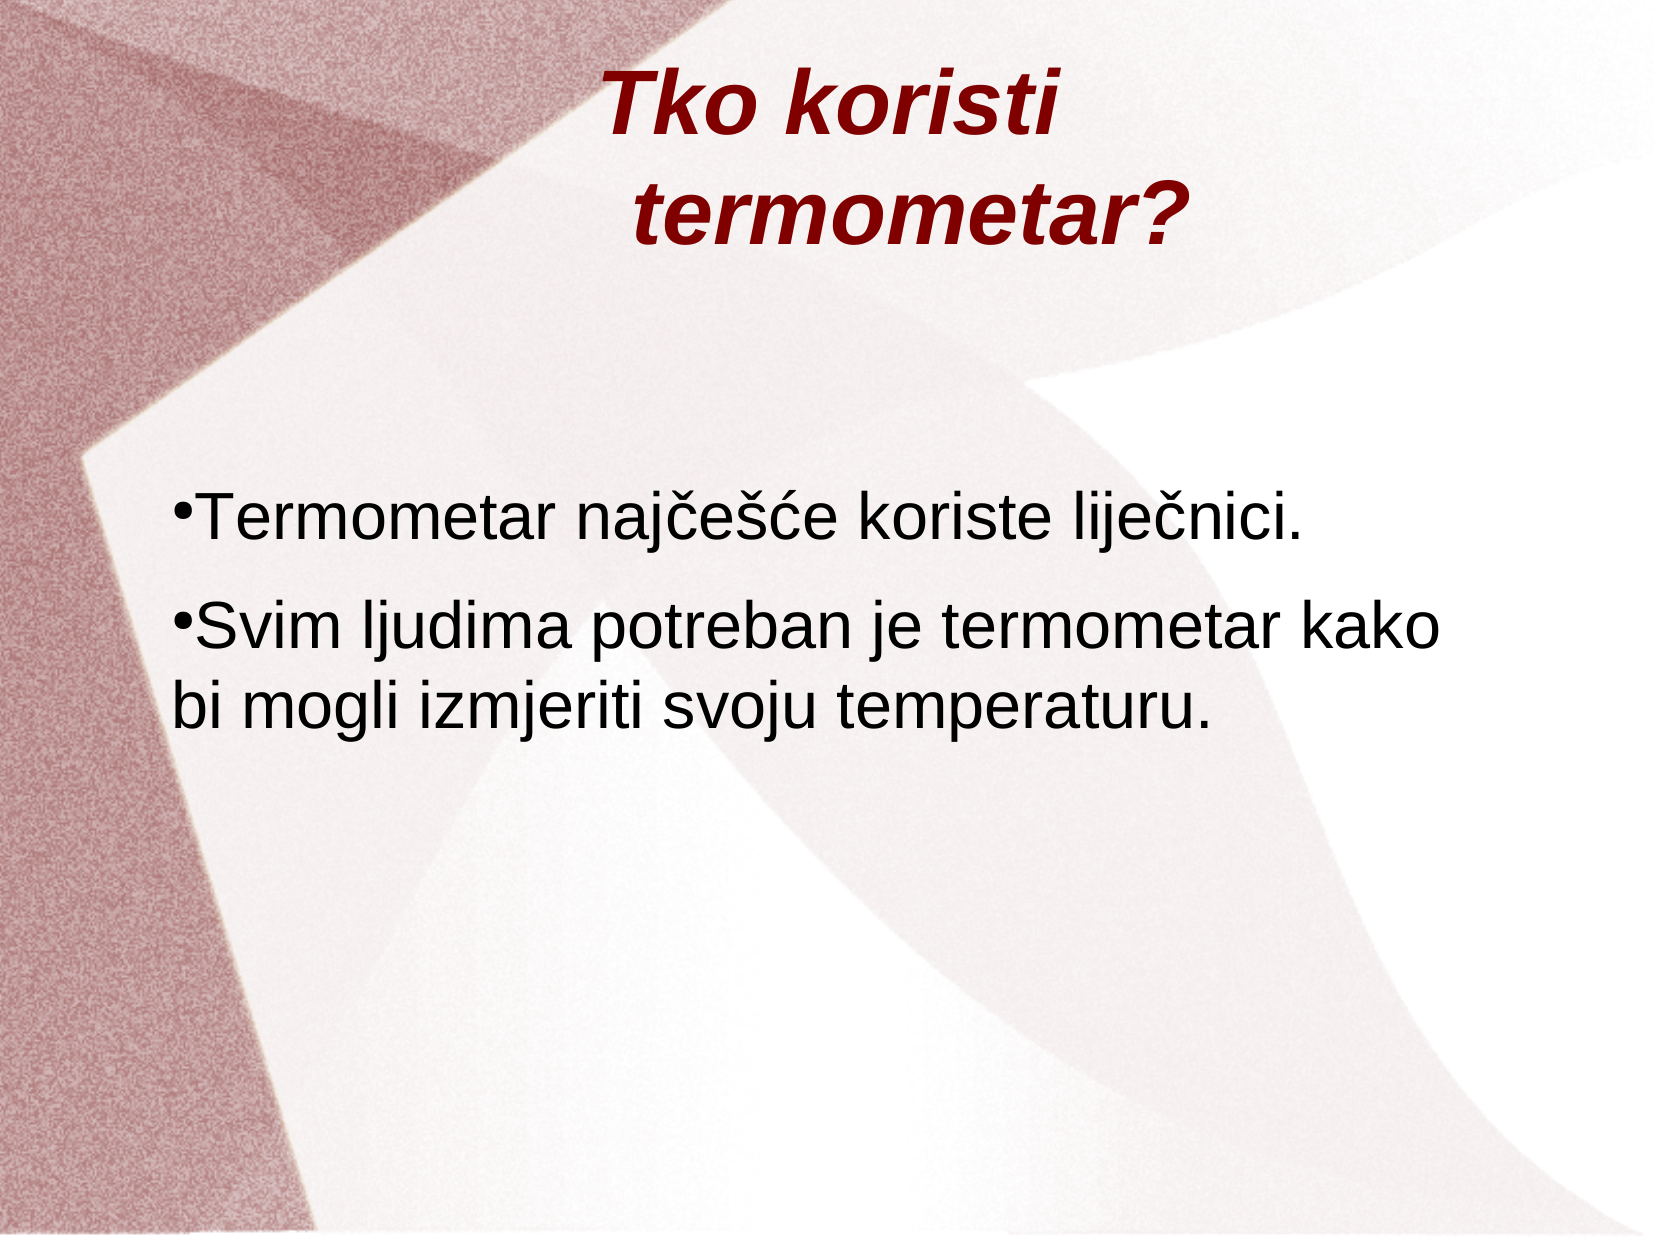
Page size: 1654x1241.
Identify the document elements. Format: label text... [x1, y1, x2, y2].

title Tko koristi termometar? [596, 42, 1607, 263]
list Termometar najčešće koriste liječnici. Svim ljudima potreban je termometar kako bi mogli izmjeriti svoju temperaturu. [171, 472, 1447, 1098]
